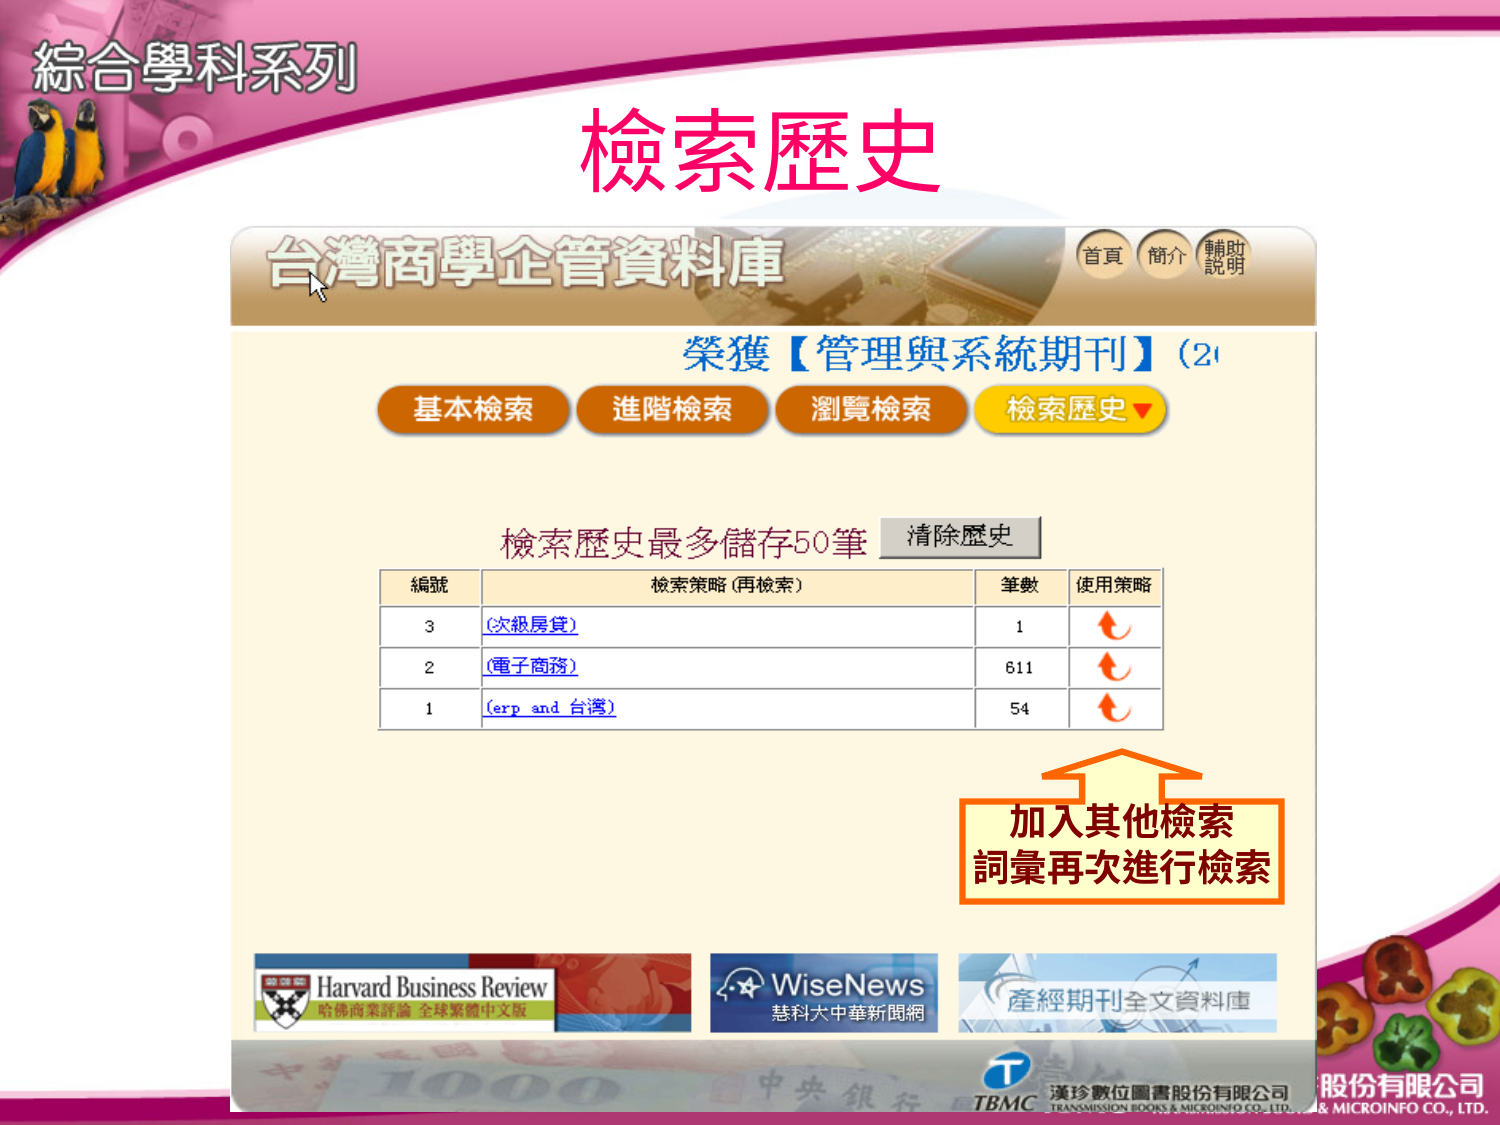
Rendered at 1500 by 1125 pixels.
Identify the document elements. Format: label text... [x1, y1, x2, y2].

text_box 加入其他檢索 詞彙再次進行檢索 [962, 751, 1282, 902]
picture [230, 220, 1317, 1112]
title 檢索歷史 [123, 54, 1399, 243]
